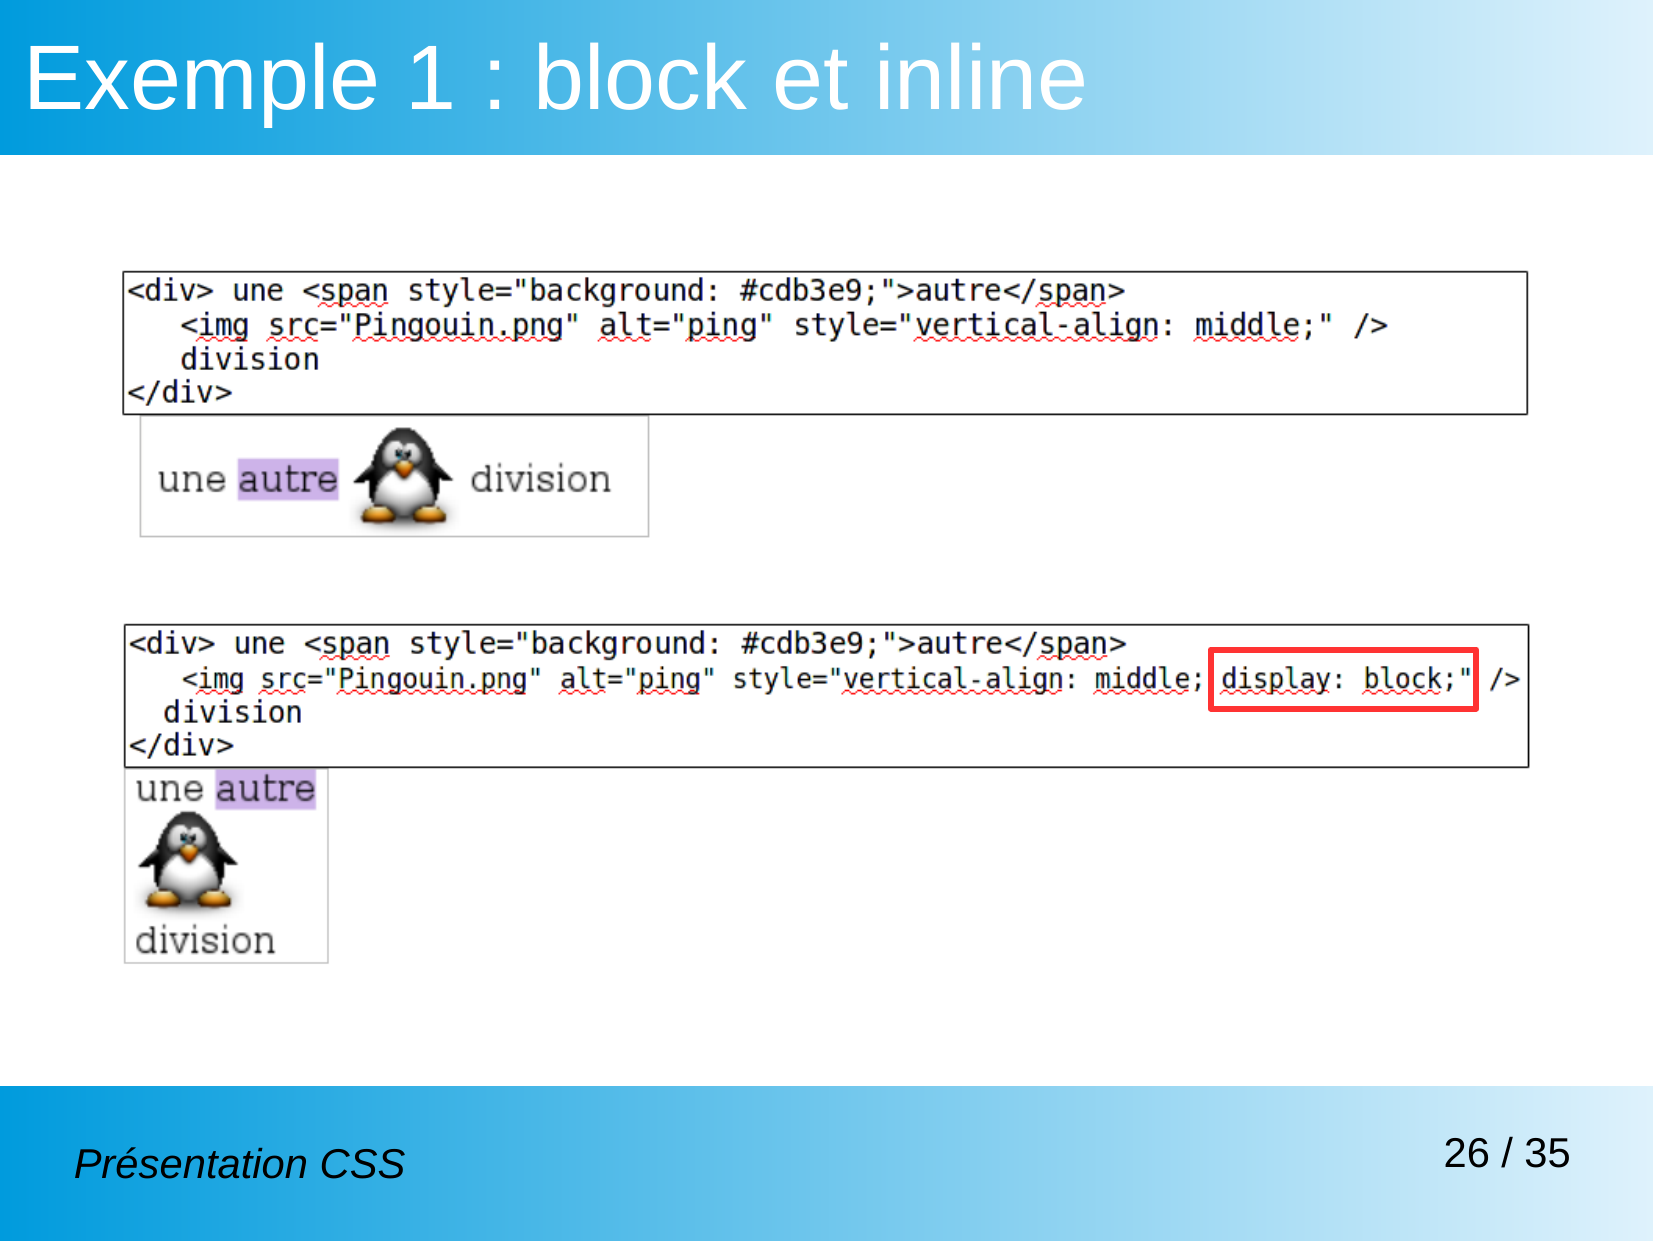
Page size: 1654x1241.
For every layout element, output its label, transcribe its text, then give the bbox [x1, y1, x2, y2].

picture [118, 265, 1533, 547]
picture [118, 618, 1539, 975]
title Exemple 1 : block et inline [23, 25, 1512, 130]
